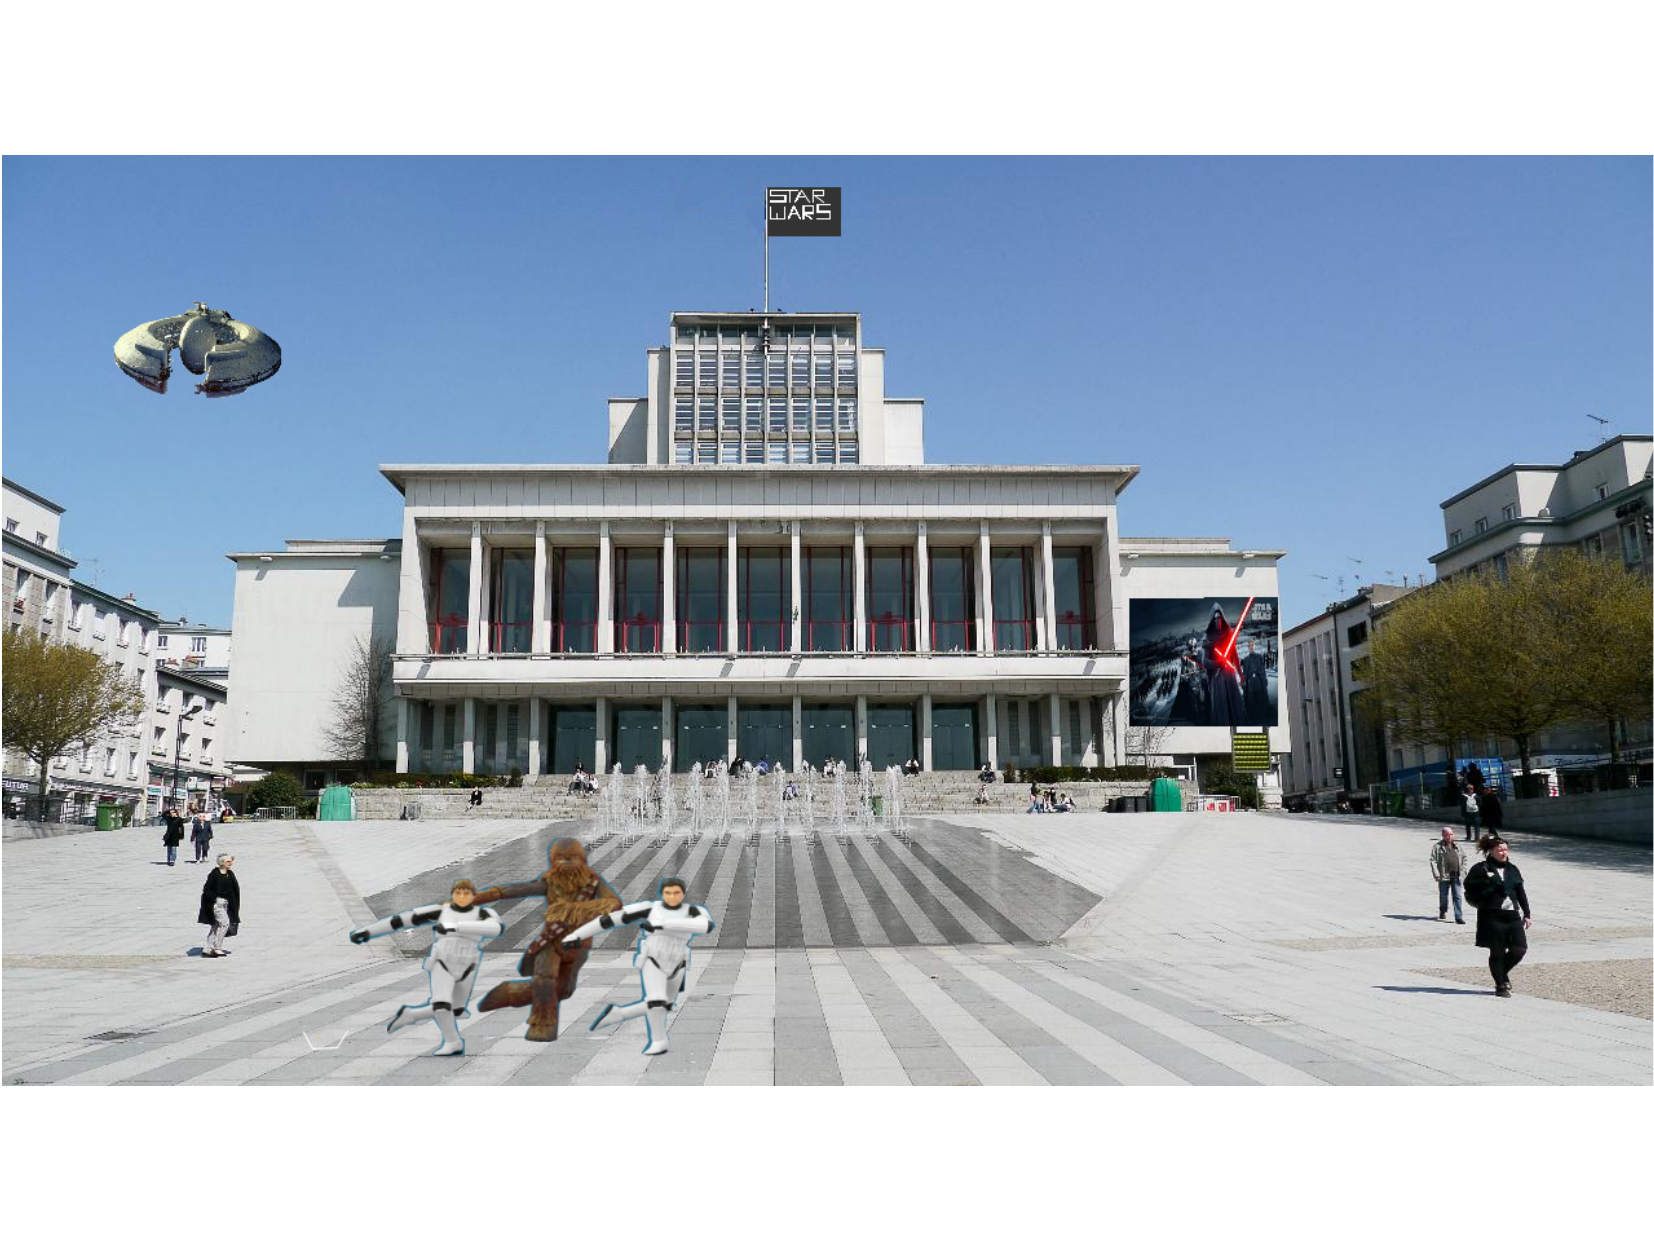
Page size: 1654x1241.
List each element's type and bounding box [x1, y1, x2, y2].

picture [2, 155, 1654, 1086]
